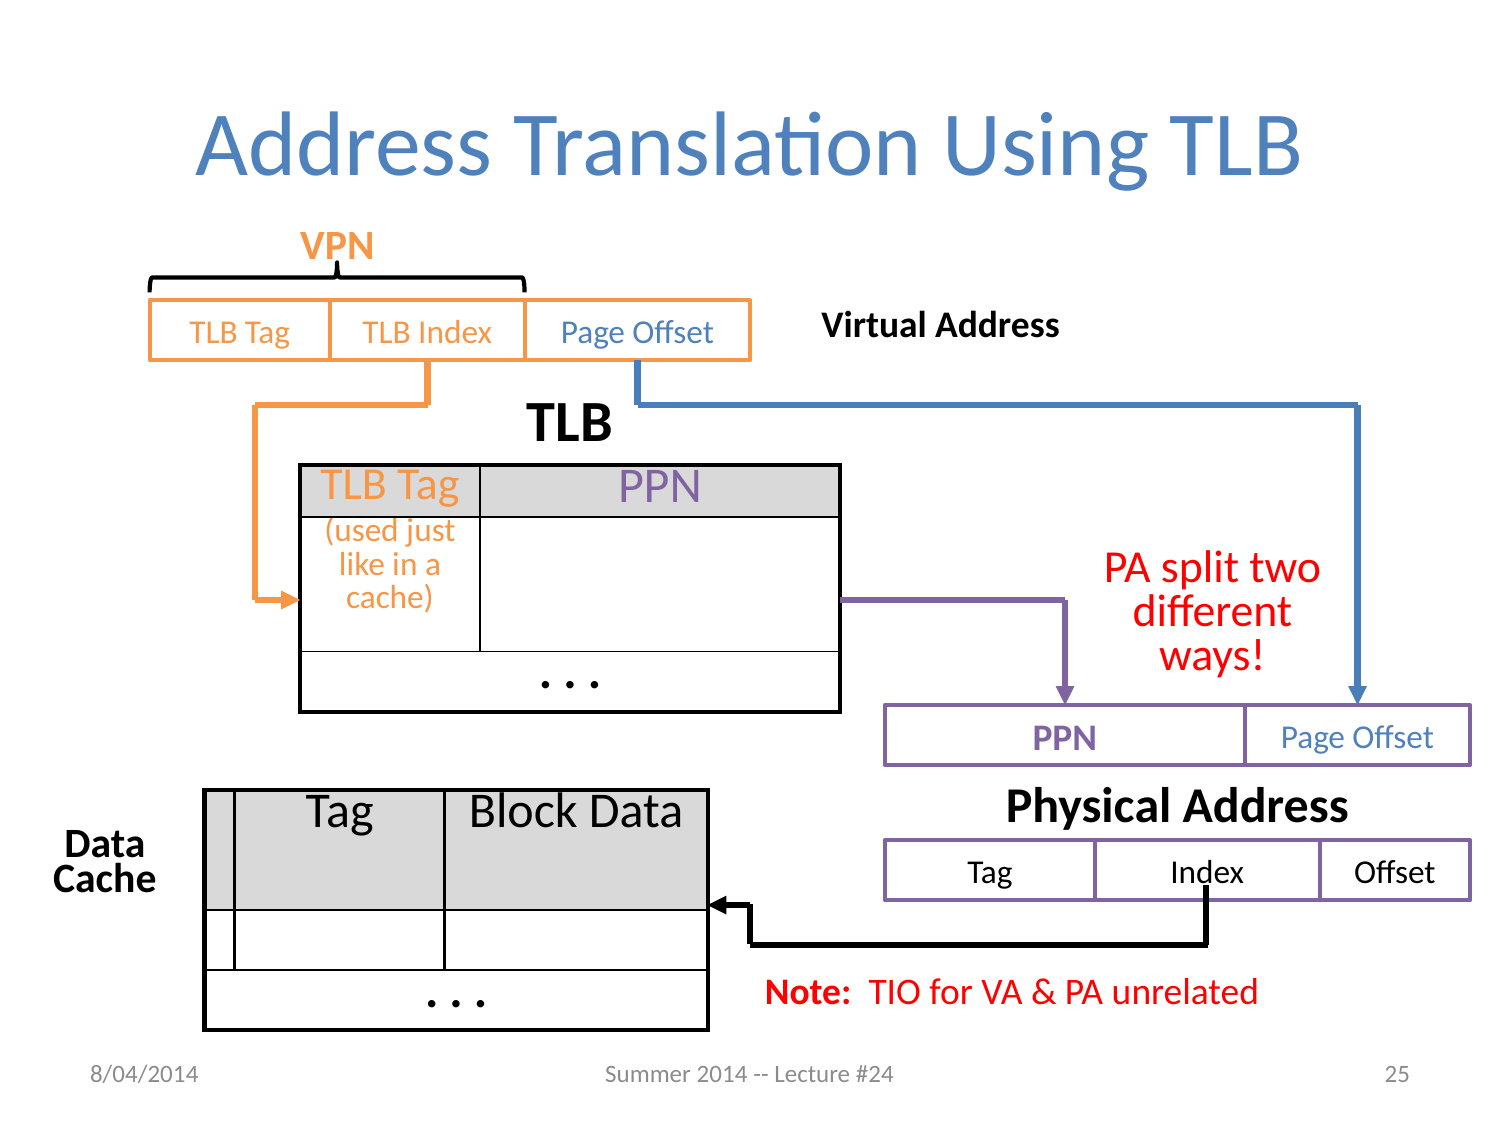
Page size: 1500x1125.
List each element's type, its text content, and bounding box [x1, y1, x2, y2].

table_cell . . . [207, 971, 706, 1028]
table_header [207, 792, 233, 909]
slide_number 8/04/2014 [75, 1042, 425, 1103]
text_box Data Cache [29, 824, 180, 945]
text_box Page Offset [524, 299, 750, 361]
text_box Offset [1319, 841, 1470, 901]
table_header Tag [236, 792, 443, 909]
table_cell [481, 518, 838, 651]
title Address Translation Using TLB [75, 45, 1425, 233]
table_header Block Data [446, 792, 706, 909]
text_box Physical Address [884, 764, 1470, 841]
text_box PA split two different ways! [1064, 539, 1361, 687]
table_cell [446, 911, 706, 969]
text_box Page Offset [1244, 705, 1470, 764]
table_header TLB Tag [302, 467, 479, 516]
text_box Virtual Address [806, 292, 1076, 353]
text_box TLB Index [329, 299, 524, 361]
text_box TLB [641, 397, 840, 402]
table_header PPN [481, 467, 838, 516]
footer Summer 2014 -- Lecture #24 [512, 1042, 988, 1103]
table_cell . . . [302, 652, 838, 710]
text_box TLB [299, 397, 424, 402]
text_box Index [1094, 841, 1319, 901]
text_box VPN [149, 210, 525, 275]
table_cell [207, 911, 233, 969]
text_box TLB Tag [149, 299, 329, 361]
text_box TLB [299, 397, 840, 467]
text_box PPN [884, 705, 1244, 764]
table_cell (used just like in a cache) [302, 518, 479, 651]
text_box Tag [884, 841, 1094, 901]
slide_number <number> [1074, 1042, 1425, 1103]
text_box Note: TIO for VA & PA unrelated [749, 959, 1447, 1020]
table_cell [236, 911, 443, 969]
